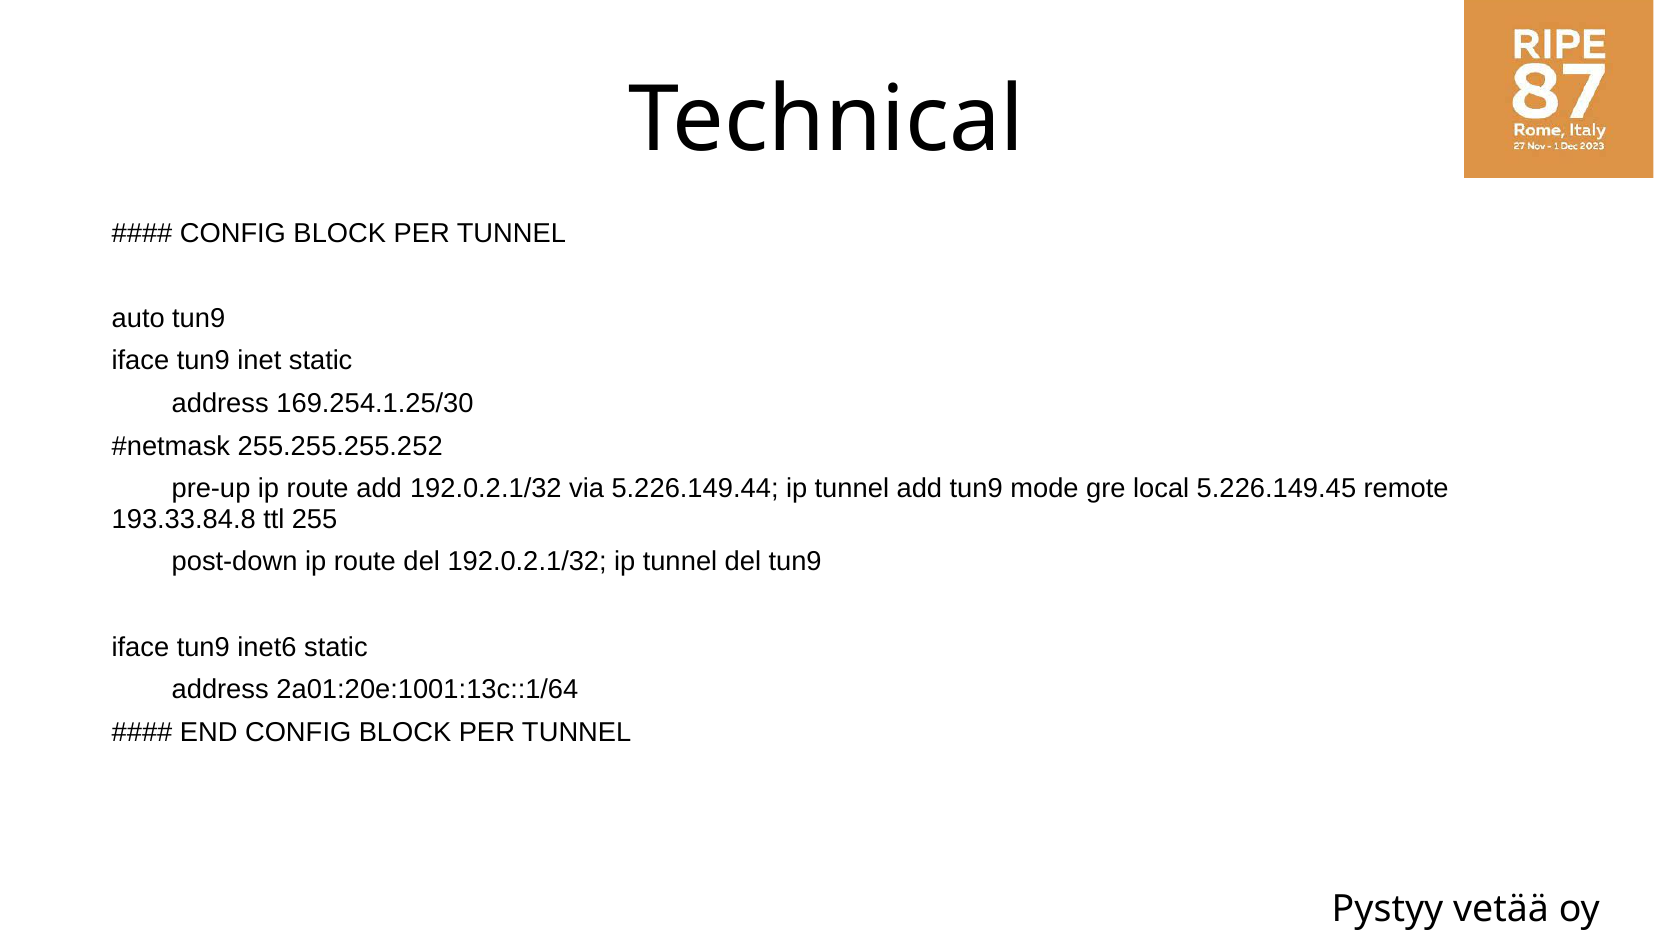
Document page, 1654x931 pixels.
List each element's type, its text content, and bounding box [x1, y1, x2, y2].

picture [1464, 0, 1654, 178]
title Technical [82, 37, 1571, 193]
list #### CONFIG BLOCK PER TUNNEL auto tun9 iface tun9 inet static address 169.254.1.25/30 #netmask 255.255.255.252 pre-up ip route add 192.0.2.1/32 via 5.226.149.44; ip tunnel add tun9 mode gre local 5.226.149.45 remote 193.33.84.8 ttl 255 post-down ip route del 192.0.2.1/32; ip tunnel del tun9 iface tun9 inet6 static address 2a01:20e:1001:13c::1/64 #### END CONFIG BLOCK PER TUNNEL [82, 217, 1571, 758]
text_box Pystyy vetää oy [1316, 874, 1654, 931]
